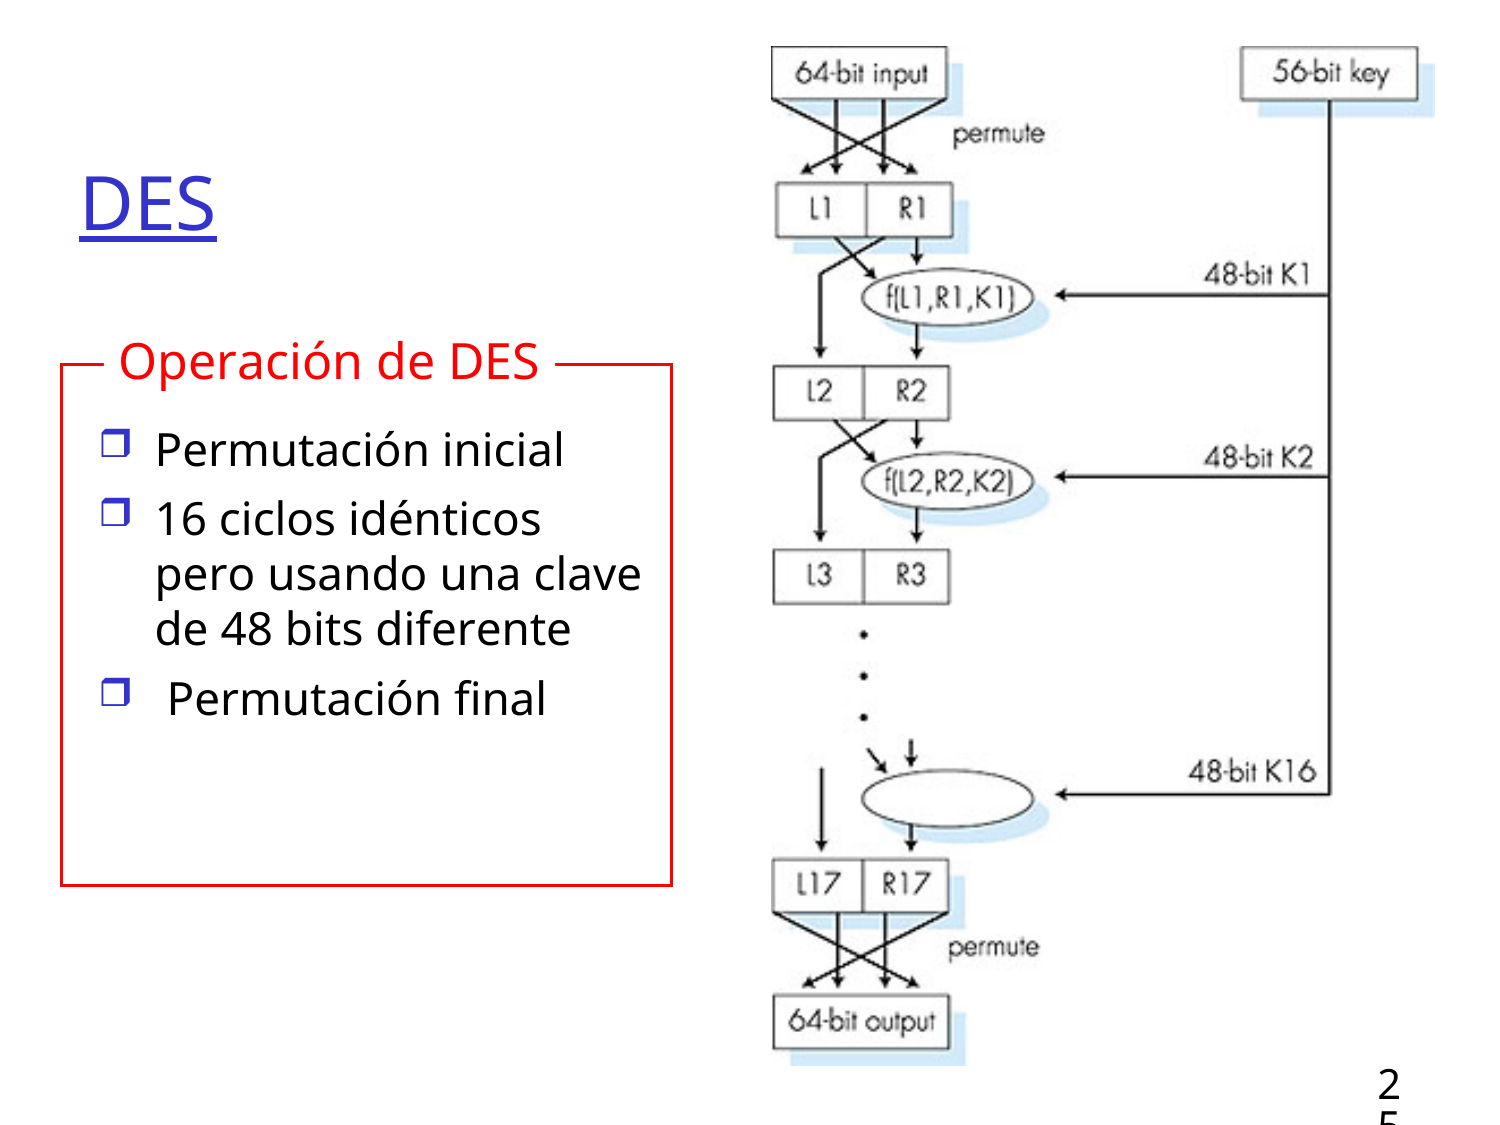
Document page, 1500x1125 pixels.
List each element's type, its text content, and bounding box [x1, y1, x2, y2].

picture [771, 46, 1435, 1066]
text_box [61, 364, 672, 886]
list Permutación inicial 16 ciclos idénticos pero usando una clave de 48 bits diferente Permutación final [83, 412, 663, 873]
text_box Operación de DES [103, 321, 556, 398]
title DES [64, 106, 709, 295]
